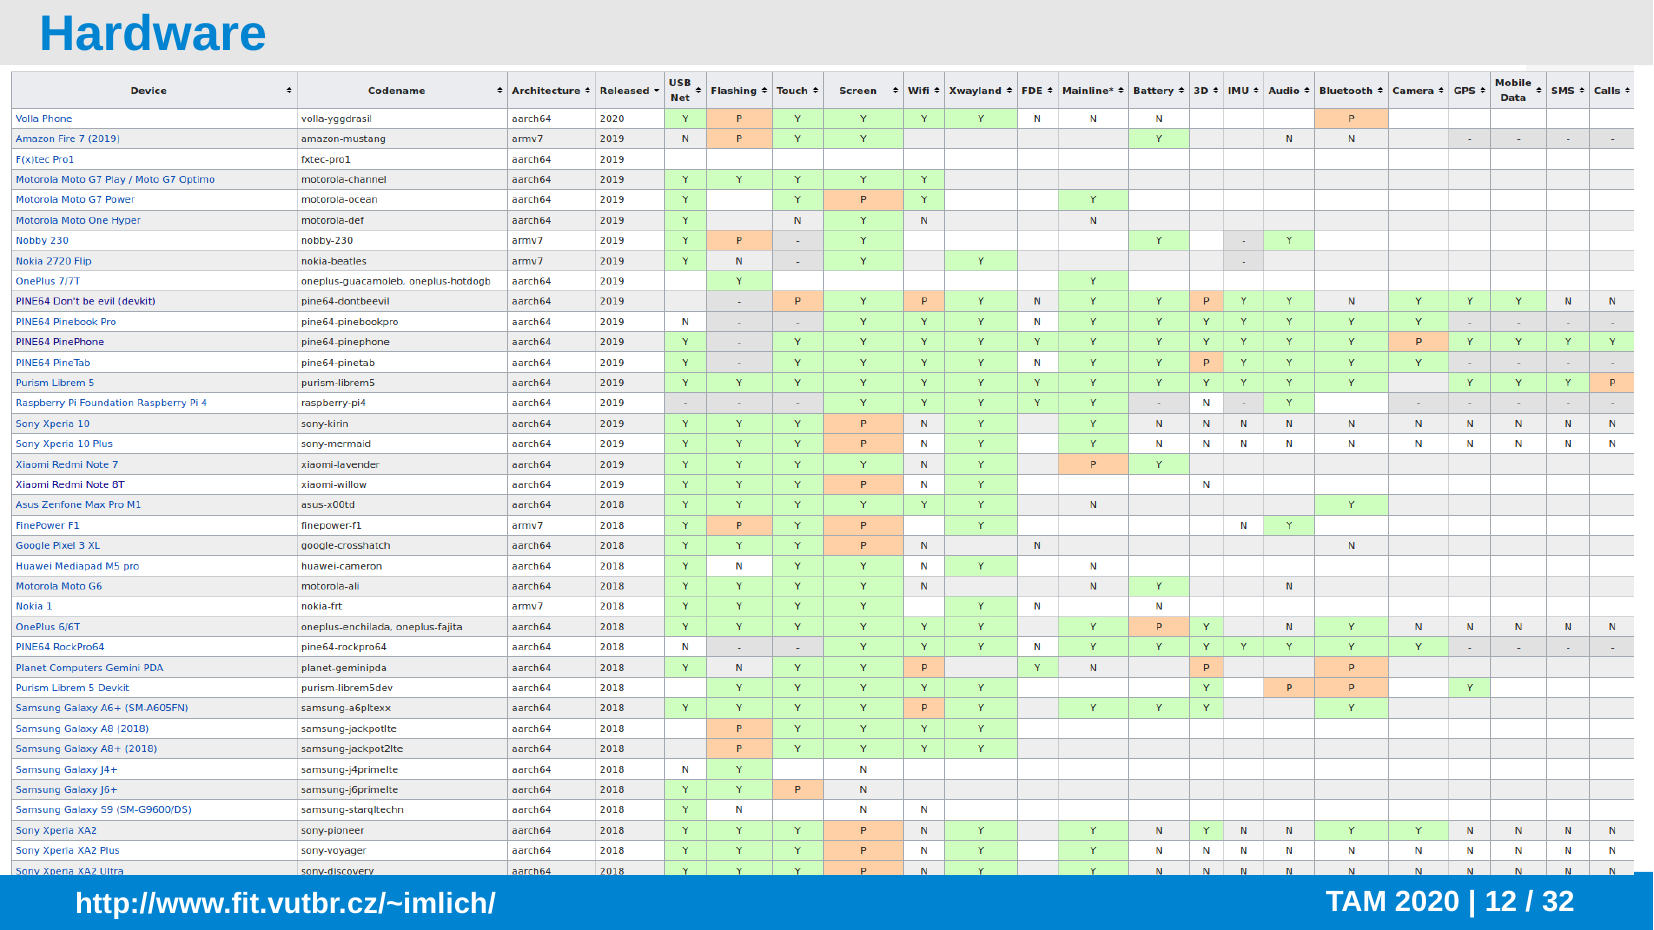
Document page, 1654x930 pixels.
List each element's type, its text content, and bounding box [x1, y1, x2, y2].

title Hardware [39, 4, 1614, 61]
picture [0, 65, 1634, 875]
